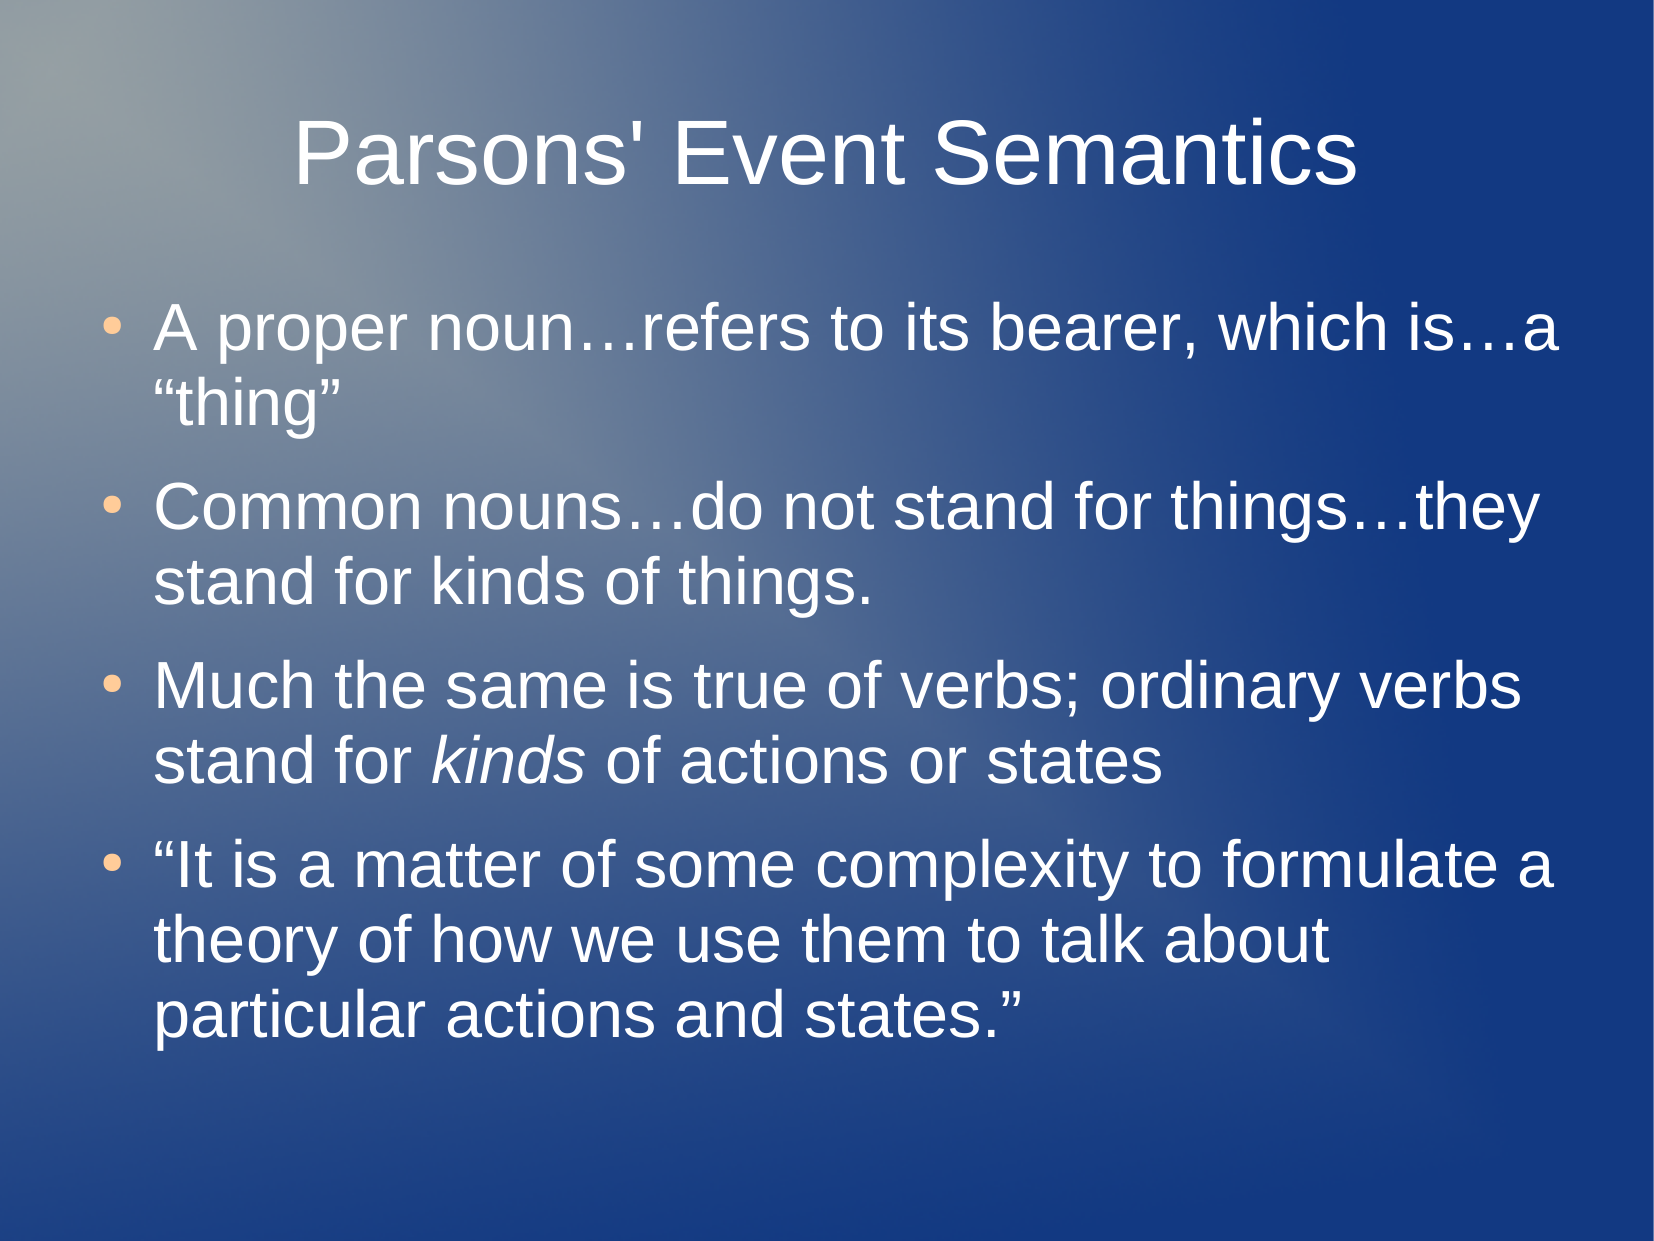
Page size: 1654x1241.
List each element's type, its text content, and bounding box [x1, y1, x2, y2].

title Parsons' Event Semantics [82, 56, 1571, 250]
list A proper noun…refers to its bearer, which is…a “thing” Common nouns…do not stand for things…they stand for kinds of things. Much the same is true of verbs; ordinary verbs stand for kinds of actions or states “It is a matter of some complexity to formulate a theory of how we use them to talk about particular actions and states.” [82, 290, 1571, 1094]
picture [0, 0, 1654, 1241]
